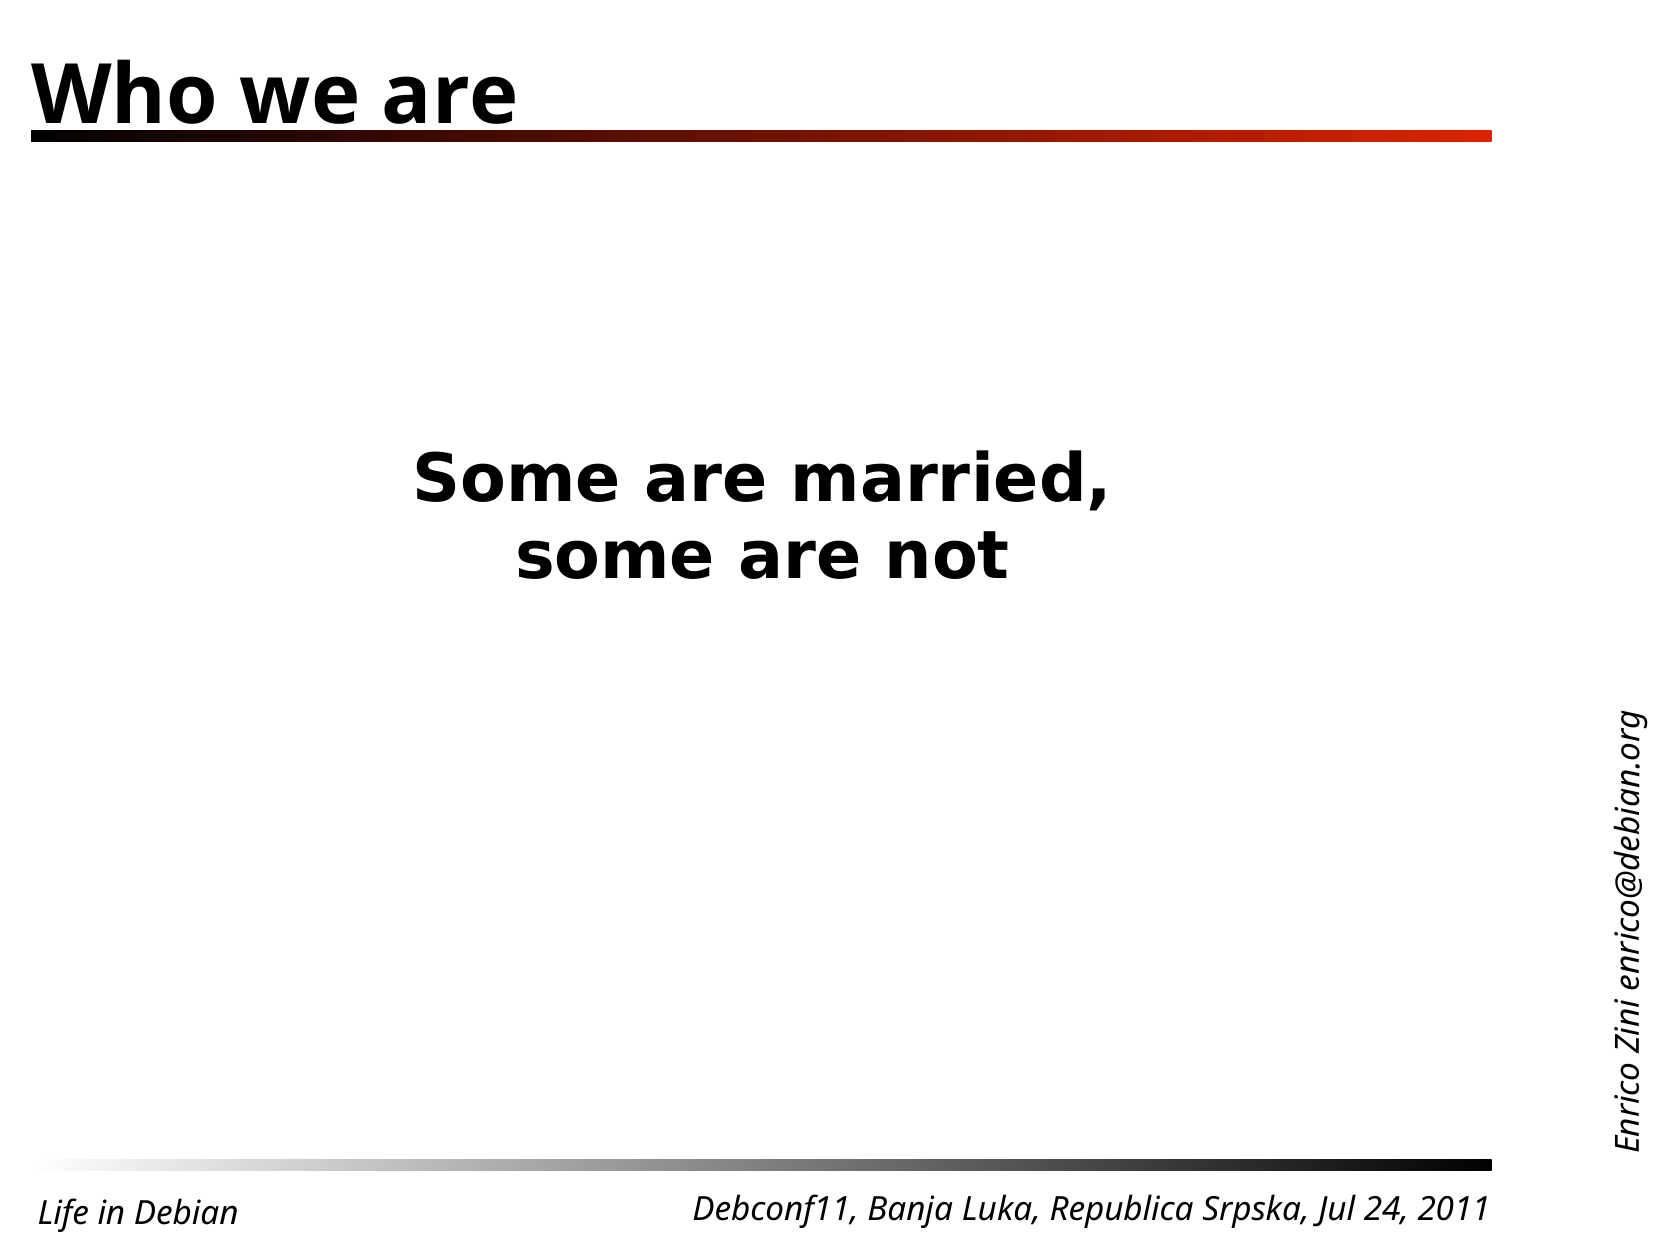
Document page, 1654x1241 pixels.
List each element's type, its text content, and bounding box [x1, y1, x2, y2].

text_box Some are married, some are not [30, 439, 1495, 595]
text_box Who we are [31, 34, 1438, 168]
